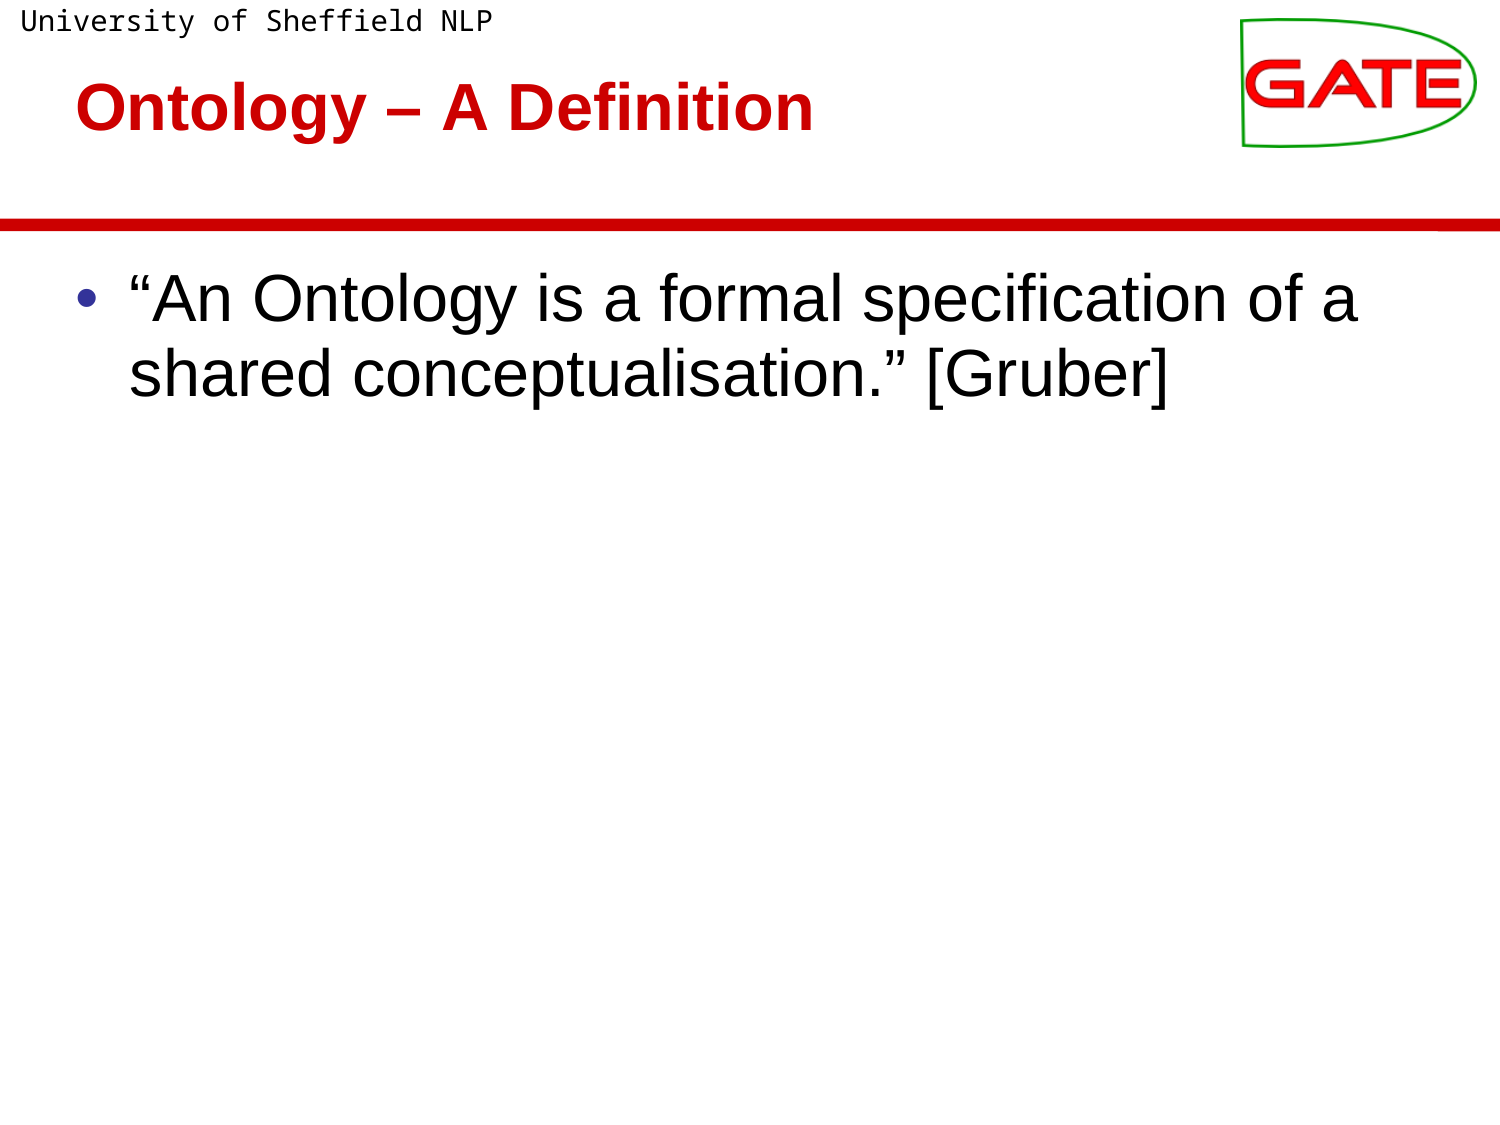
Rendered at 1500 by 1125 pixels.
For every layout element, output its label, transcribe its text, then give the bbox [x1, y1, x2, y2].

title Ontology – A Definition [75, 21, 1426, 195]
list “An Ontology is a formal specification of a shared conceptualisation.” [Gruber] [75, 262, 1426, 1030]
picture [1240, 18, 1477, 148]
